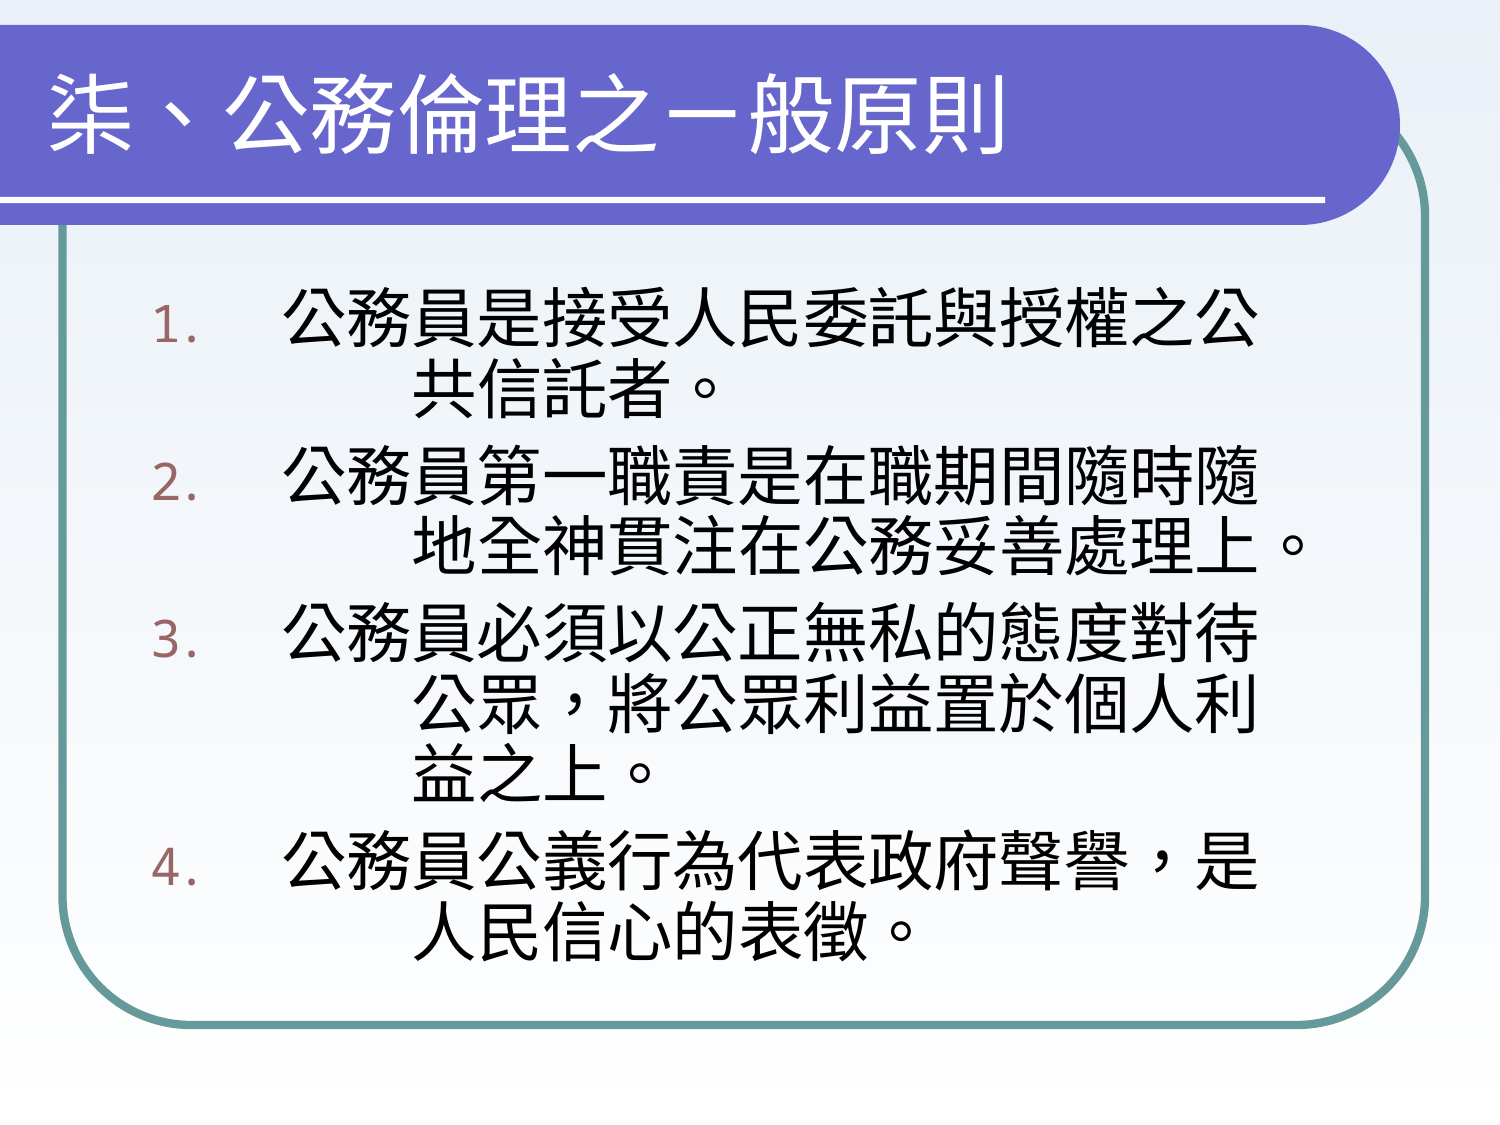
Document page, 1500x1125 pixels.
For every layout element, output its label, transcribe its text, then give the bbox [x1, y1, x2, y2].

title 柒、公務倫理之ㄧ般原則 [32, 37, 1347, 188]
list 公務員是接受人民委託與授權之公共信託者。 公務員第一職責是在職期間隨時隨地全神貫注在公務妥善處理上。 公務員必須以公正無私的態度對待公眾，將公眾利益置於個人利益之上。 公務員公義行為代表政府聲譽，是人民信心的表徵。 [135, 278, 1294, 1035]
